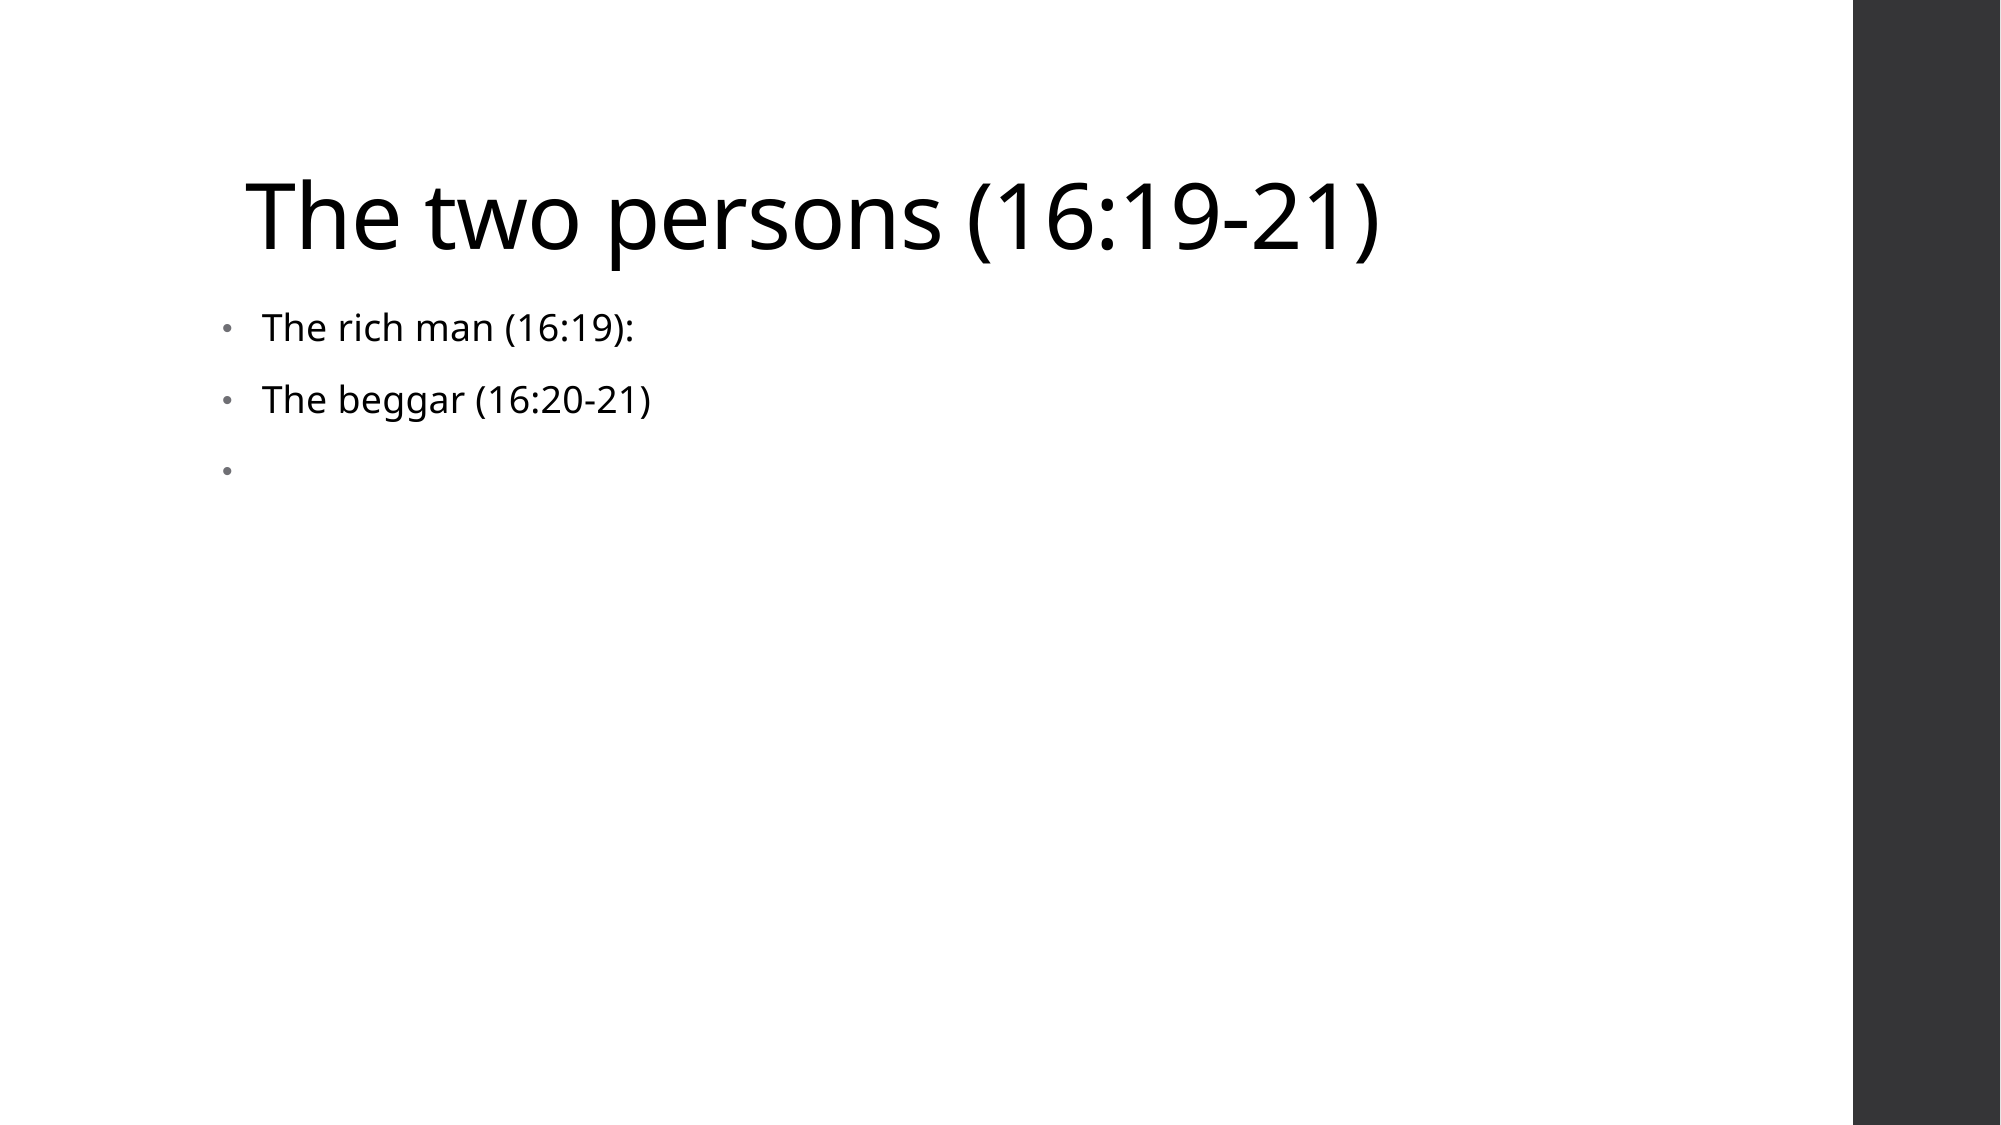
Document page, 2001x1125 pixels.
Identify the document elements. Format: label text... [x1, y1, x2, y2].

title The two persons (16:19-21) [206, 60, 1797, 278]
list The rich man (16:19): The beggar (16:20-21) [206, 299, 1617, 1014]
